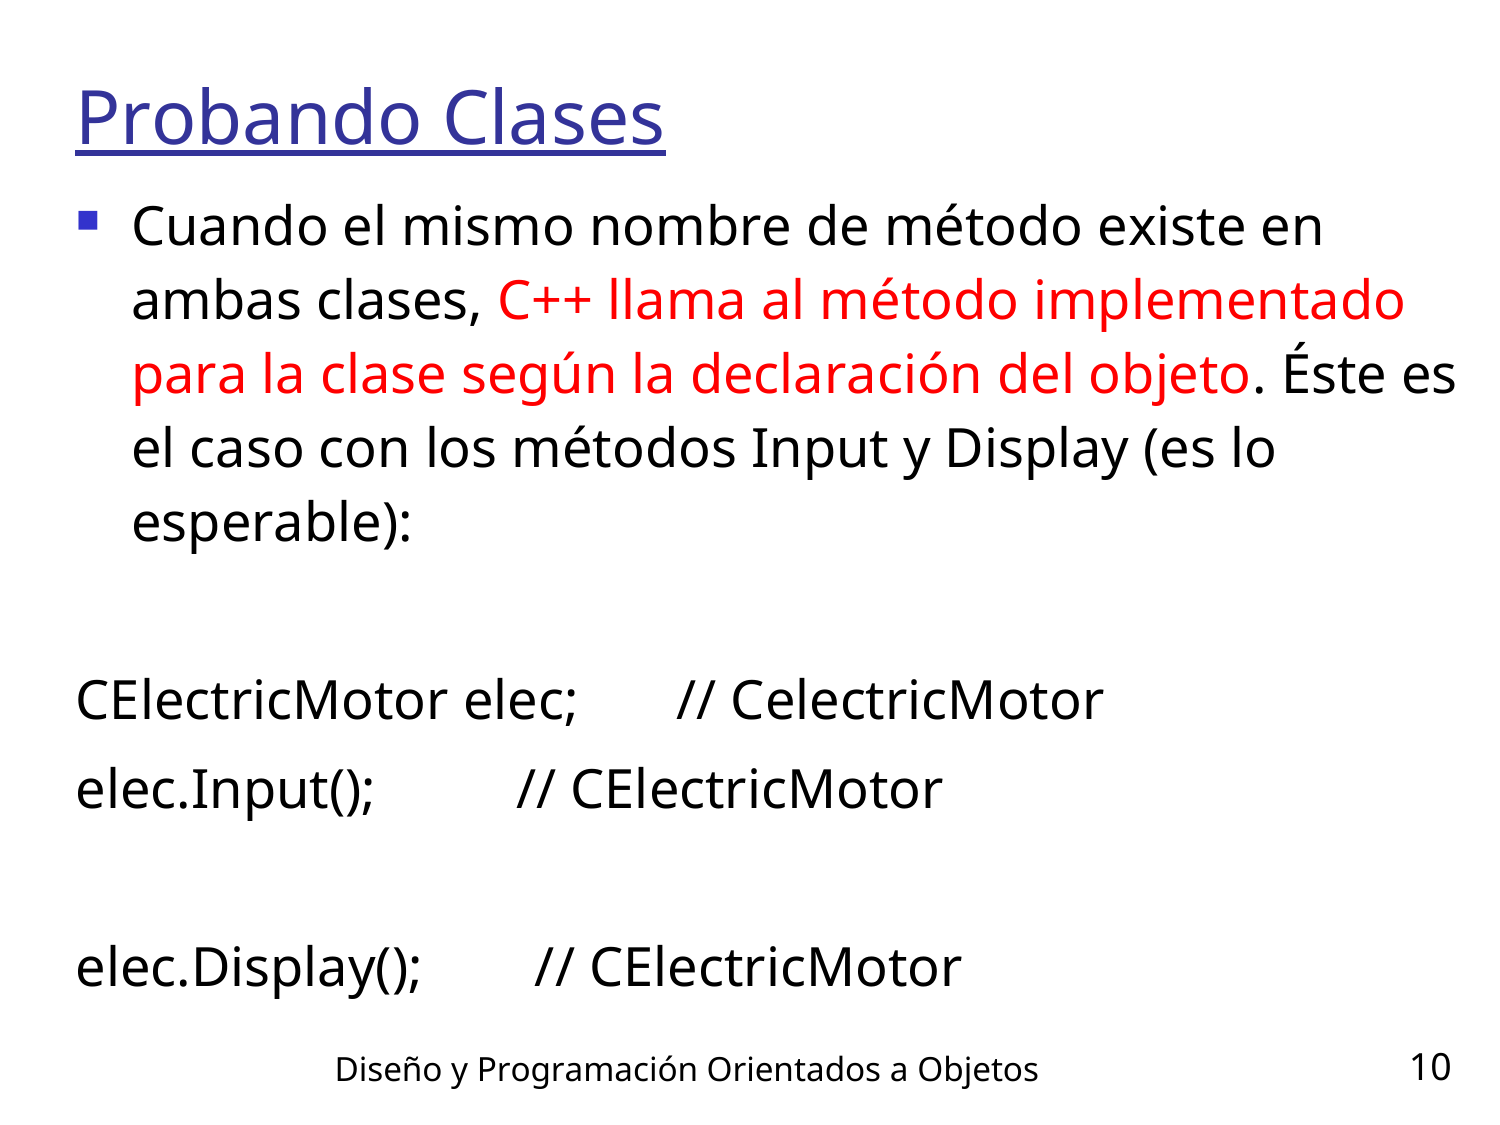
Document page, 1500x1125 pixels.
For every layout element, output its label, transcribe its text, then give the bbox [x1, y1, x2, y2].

list Cuando el mismo nombre de método existe en ambas clases, C++ llama al método implementado para la clase según la declaración del objeto. Éste es el caso con los métodos Input y Display (es lo esperable): CElectricMotor elec; // CelectricMotor elec.Input(); // CElectricMotor elec.Display(); // CElectricMotor [75, 187, 1463, 1051]
title Probando Clases [75, 30, 1466, 193]
